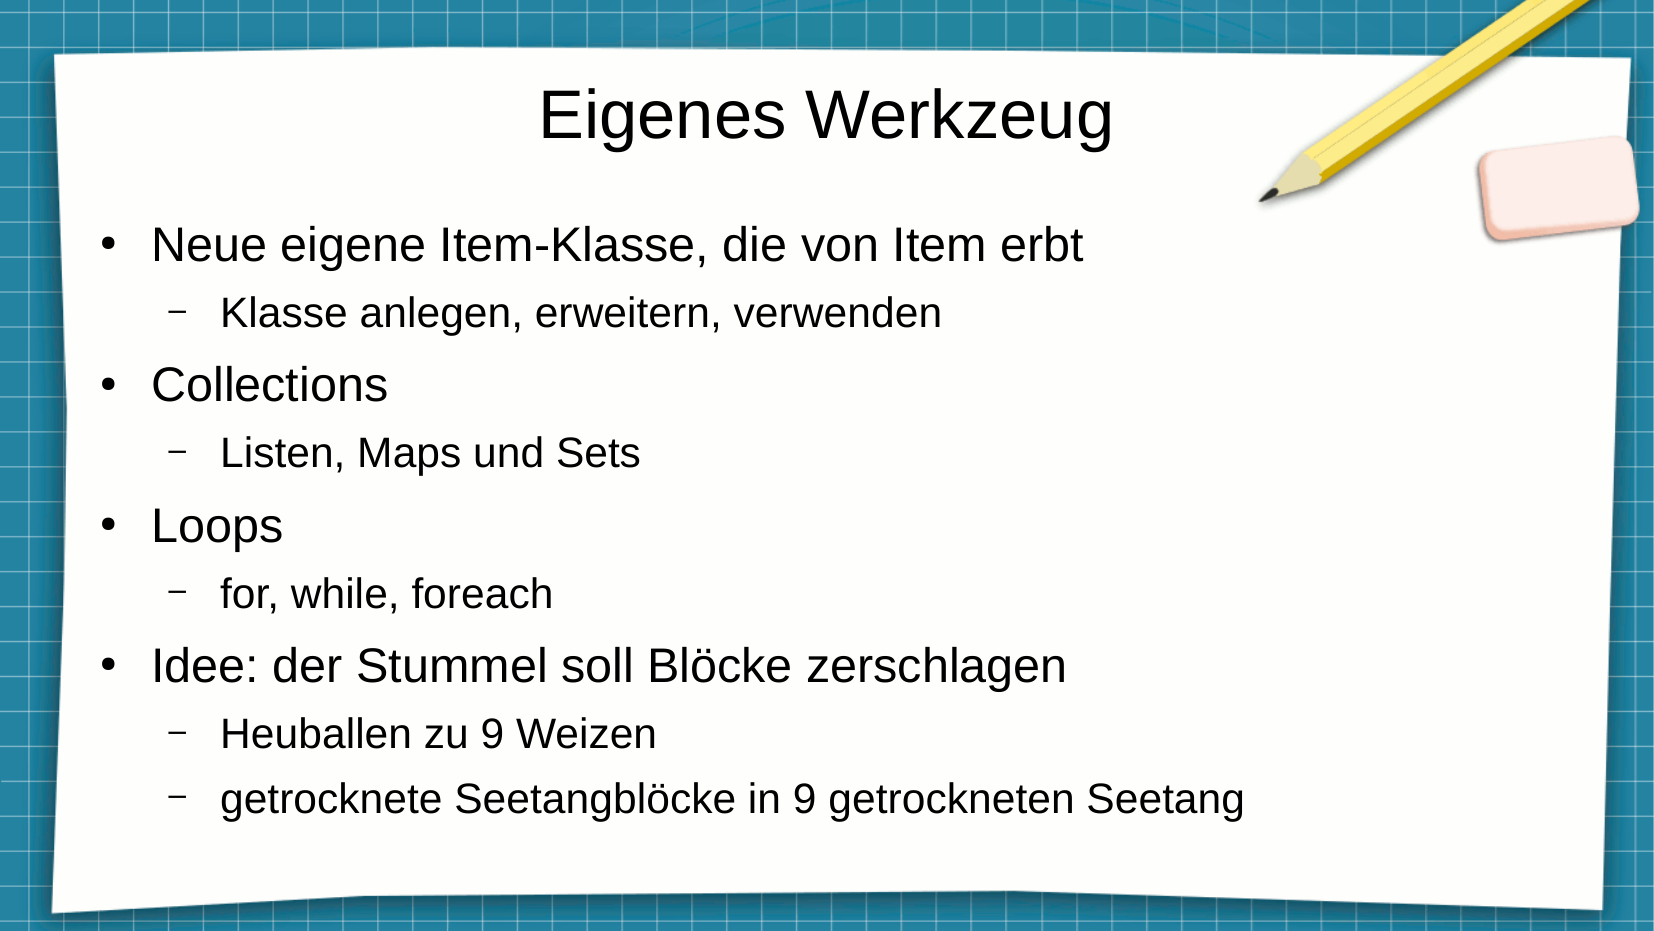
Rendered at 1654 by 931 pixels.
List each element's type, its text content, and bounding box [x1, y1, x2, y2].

picture [0, 0, 1654, 931]
title Eigenes Werkzeug [82, 37, 1571, 193]
list Neue eigene Item-Klasse, die von Item erbt Klasse anlegen, erweitern, verwenden Collections Listen, Maps und Sets Loops for, while, foreach Idee: der Stummel soll Blöcke zerschlagen Heuballen zu 9 Weizen getrocknete Seetangblöcke in 9 getrockneten Seetang [82, 217, 1571, 827]
